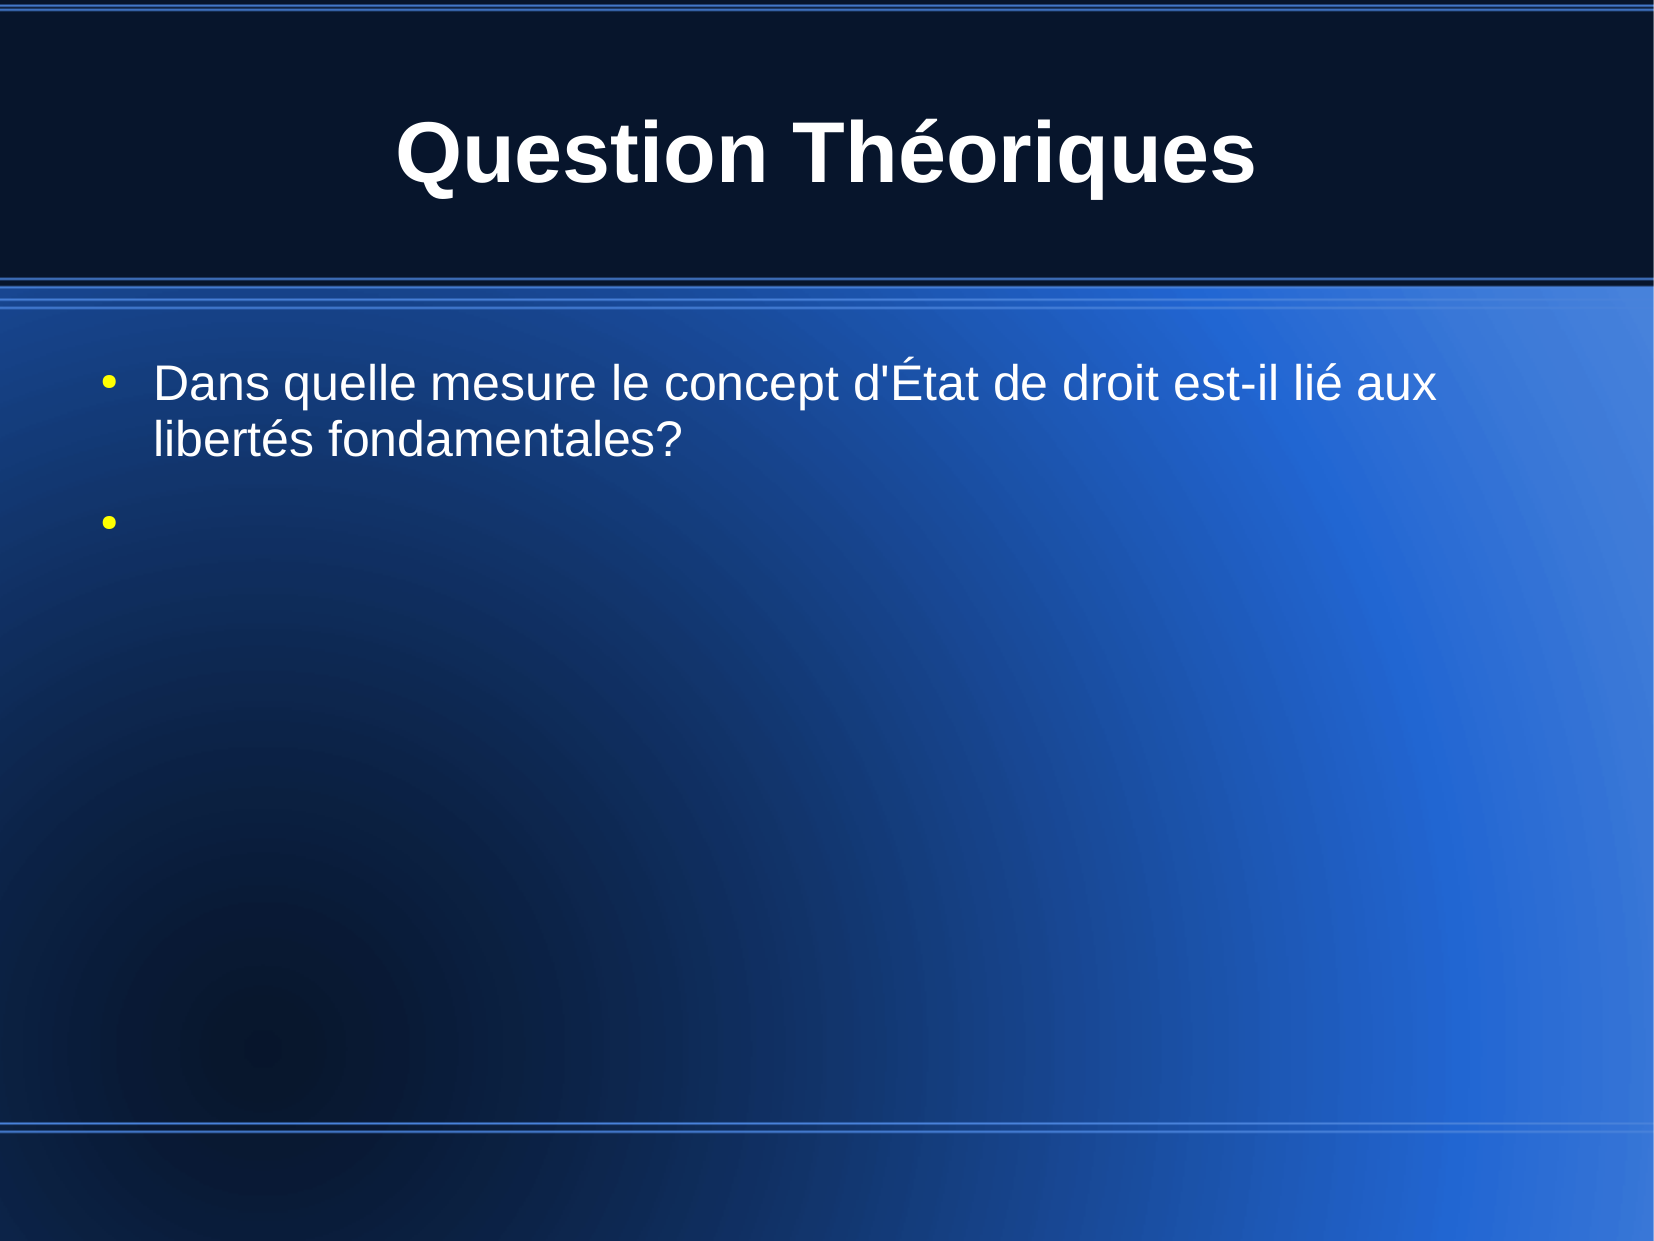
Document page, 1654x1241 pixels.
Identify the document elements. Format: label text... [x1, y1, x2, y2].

title Question Théoriques [82, 49, 1571, 257]
picture [0, 0, 1654, 1241]
list Dans quelle mesure le concept d'État de droit est-il lié aux libertés fondamentales? [82, 355, 1571, 1058]
